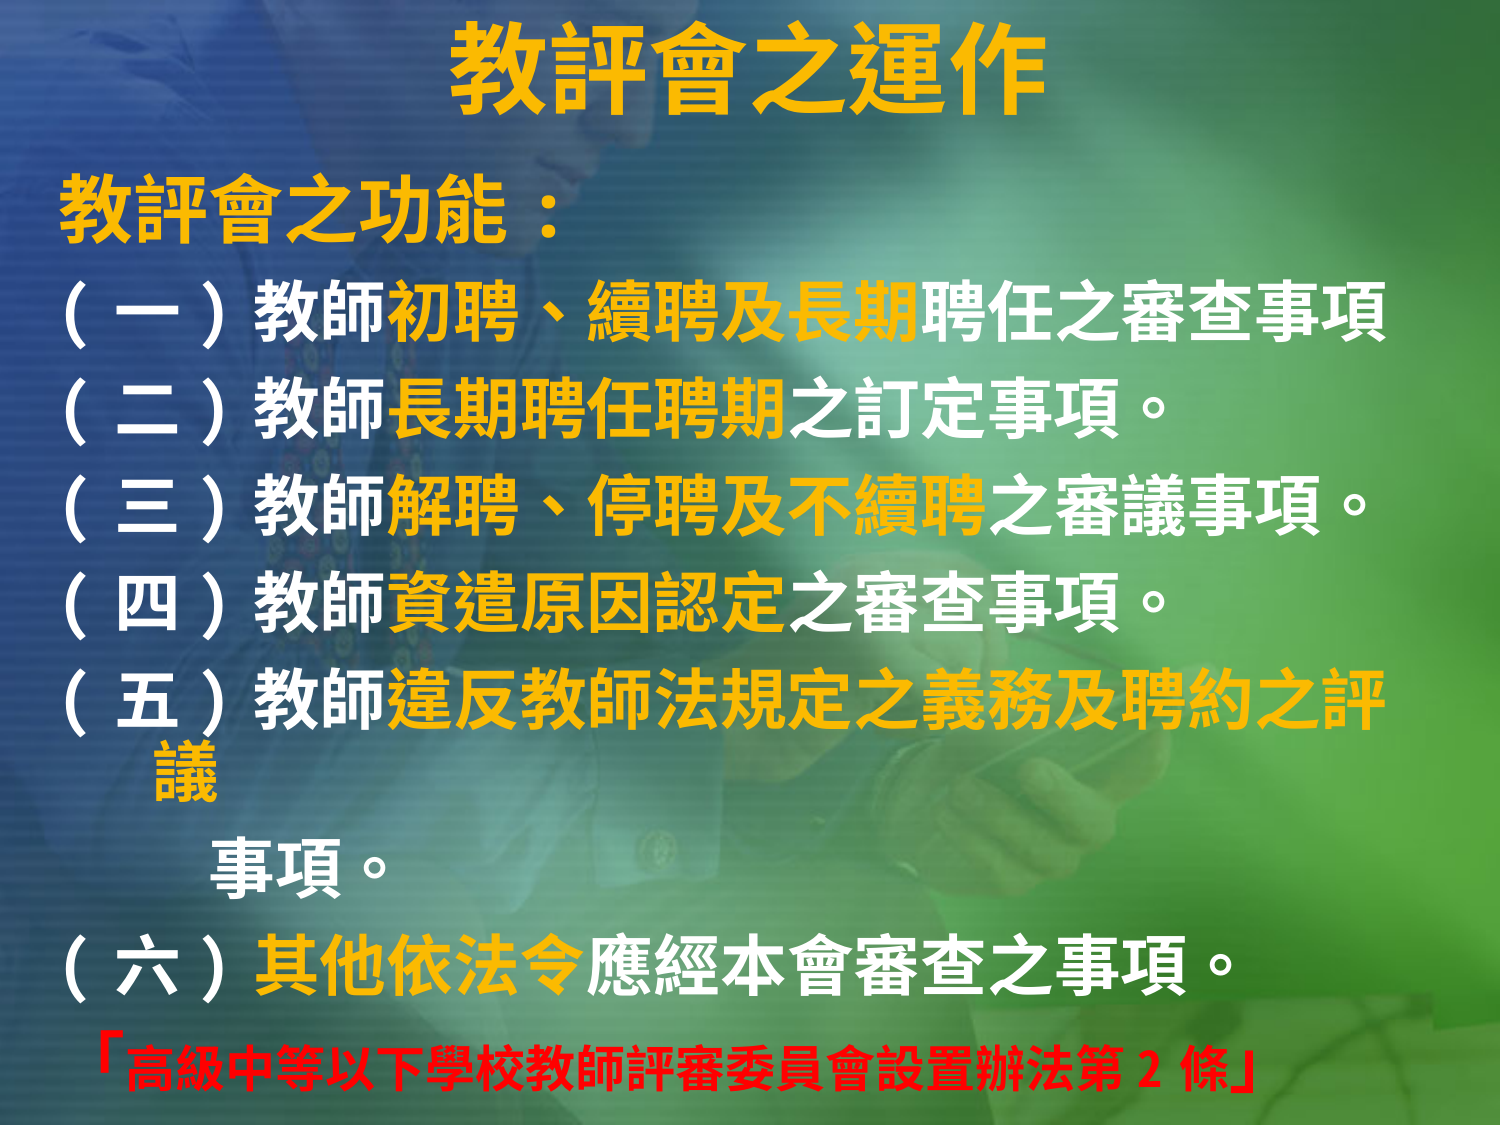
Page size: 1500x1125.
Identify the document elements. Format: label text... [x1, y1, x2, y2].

title 教評會之運作 [257, 12, 1240, 136]
picture [0, 0, 1500, 1125]
list 教評會之功能: (一)教師初聘、續聘及長期聘任之審查事項 (二)教師長期聘任聘期之訂定事項。 (三)教師解聘、停聘及不續聘之審議事項。 (四)教師資遣原因認定之審查事項。 (五)教師違反教師法規定之義務及聘約之評議 事項。 (六)其他依法令應經本會審查之事項。 「高級中等以下學校教師評審委員會設置辦法第2條」 [43, 165, 1464, 1125]
